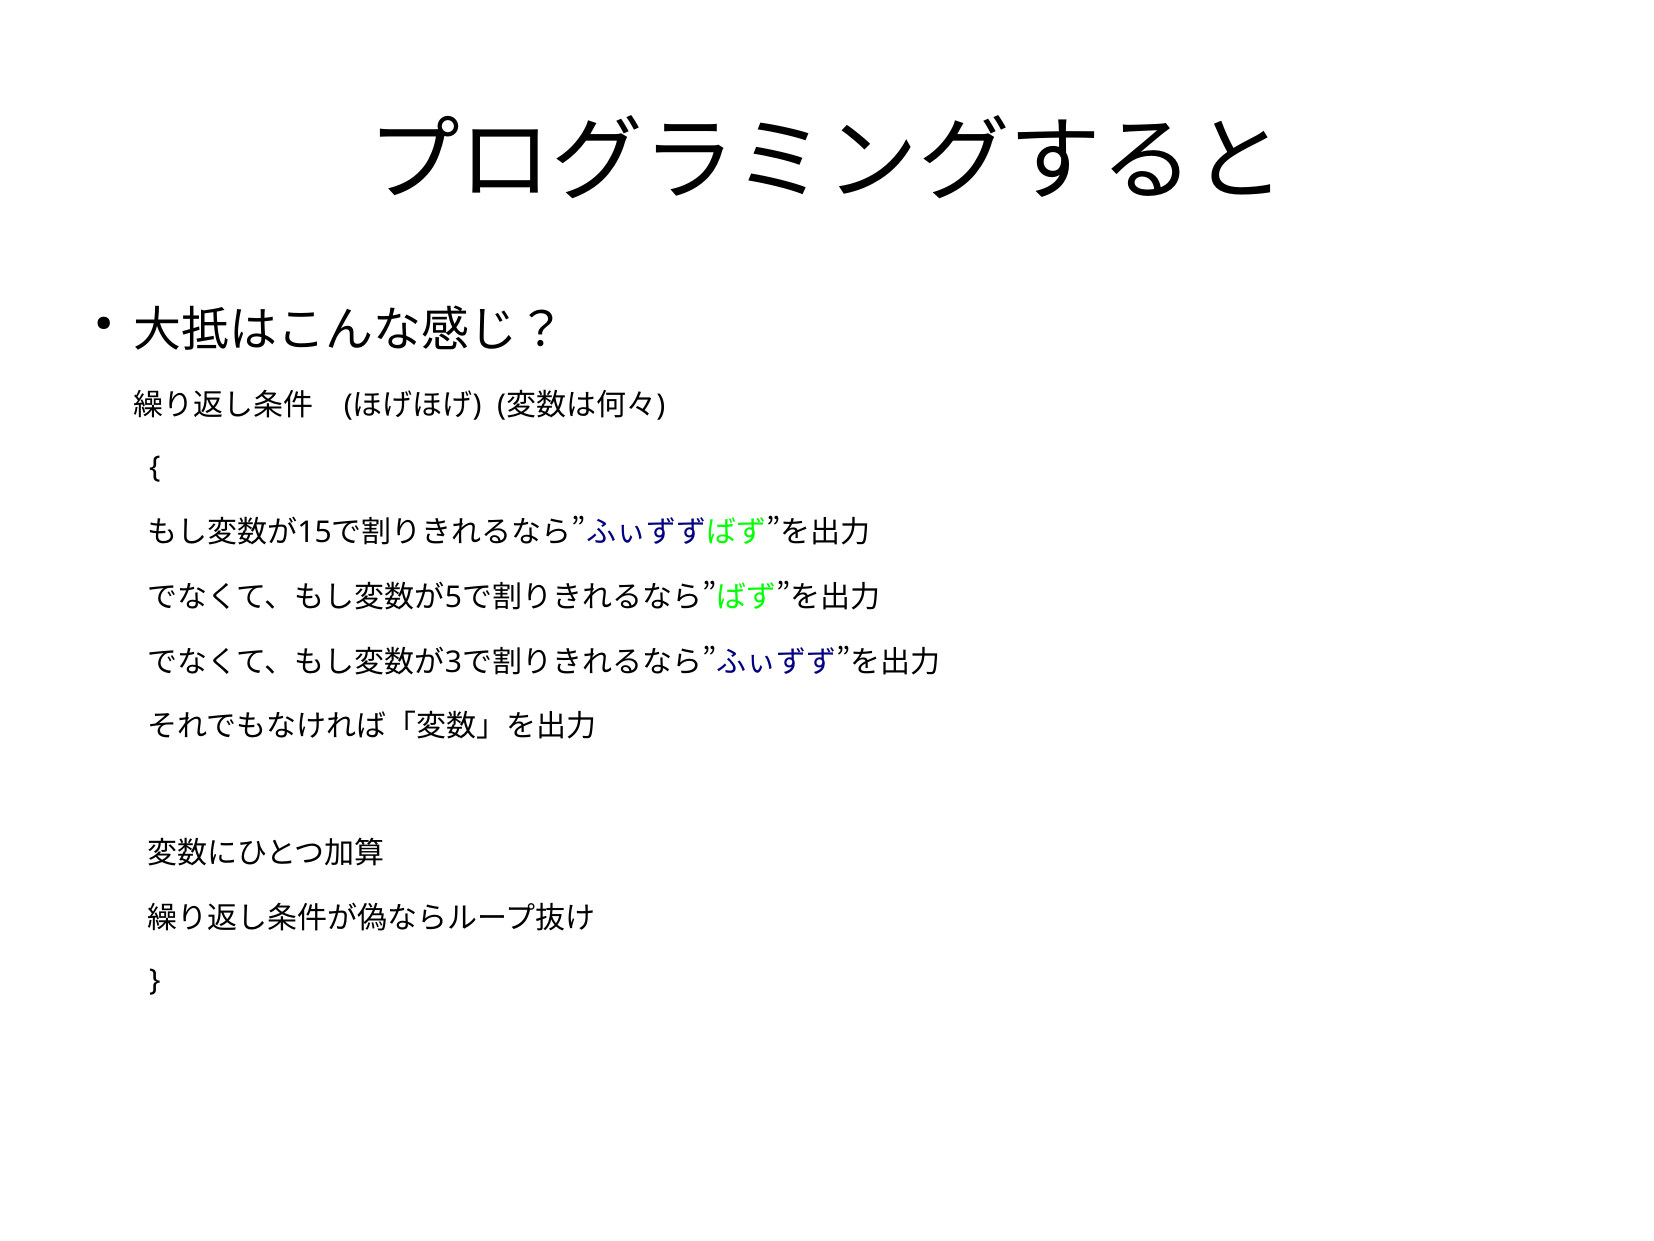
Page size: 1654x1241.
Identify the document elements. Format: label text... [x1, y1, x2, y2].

list 大抵はこんな感じ？ 繰り返し条件 (ほげほげ) (変数は何々) { もし変数が15で割りきれるなら”ふぃずずばず”を出力 でなくて、もし変数が5で割りきれるなら”ばず”を出力 でなくて、もし変数が3で割りきれるなら”ふぃずず”を出力 それでもなければ「変数」を出力 変数にひとつ加算 繰り返し条件が偽ならループ抜け } [82, 290, 1538, 1010]
title プログラミングすると [82, 49, 1571, 257]
